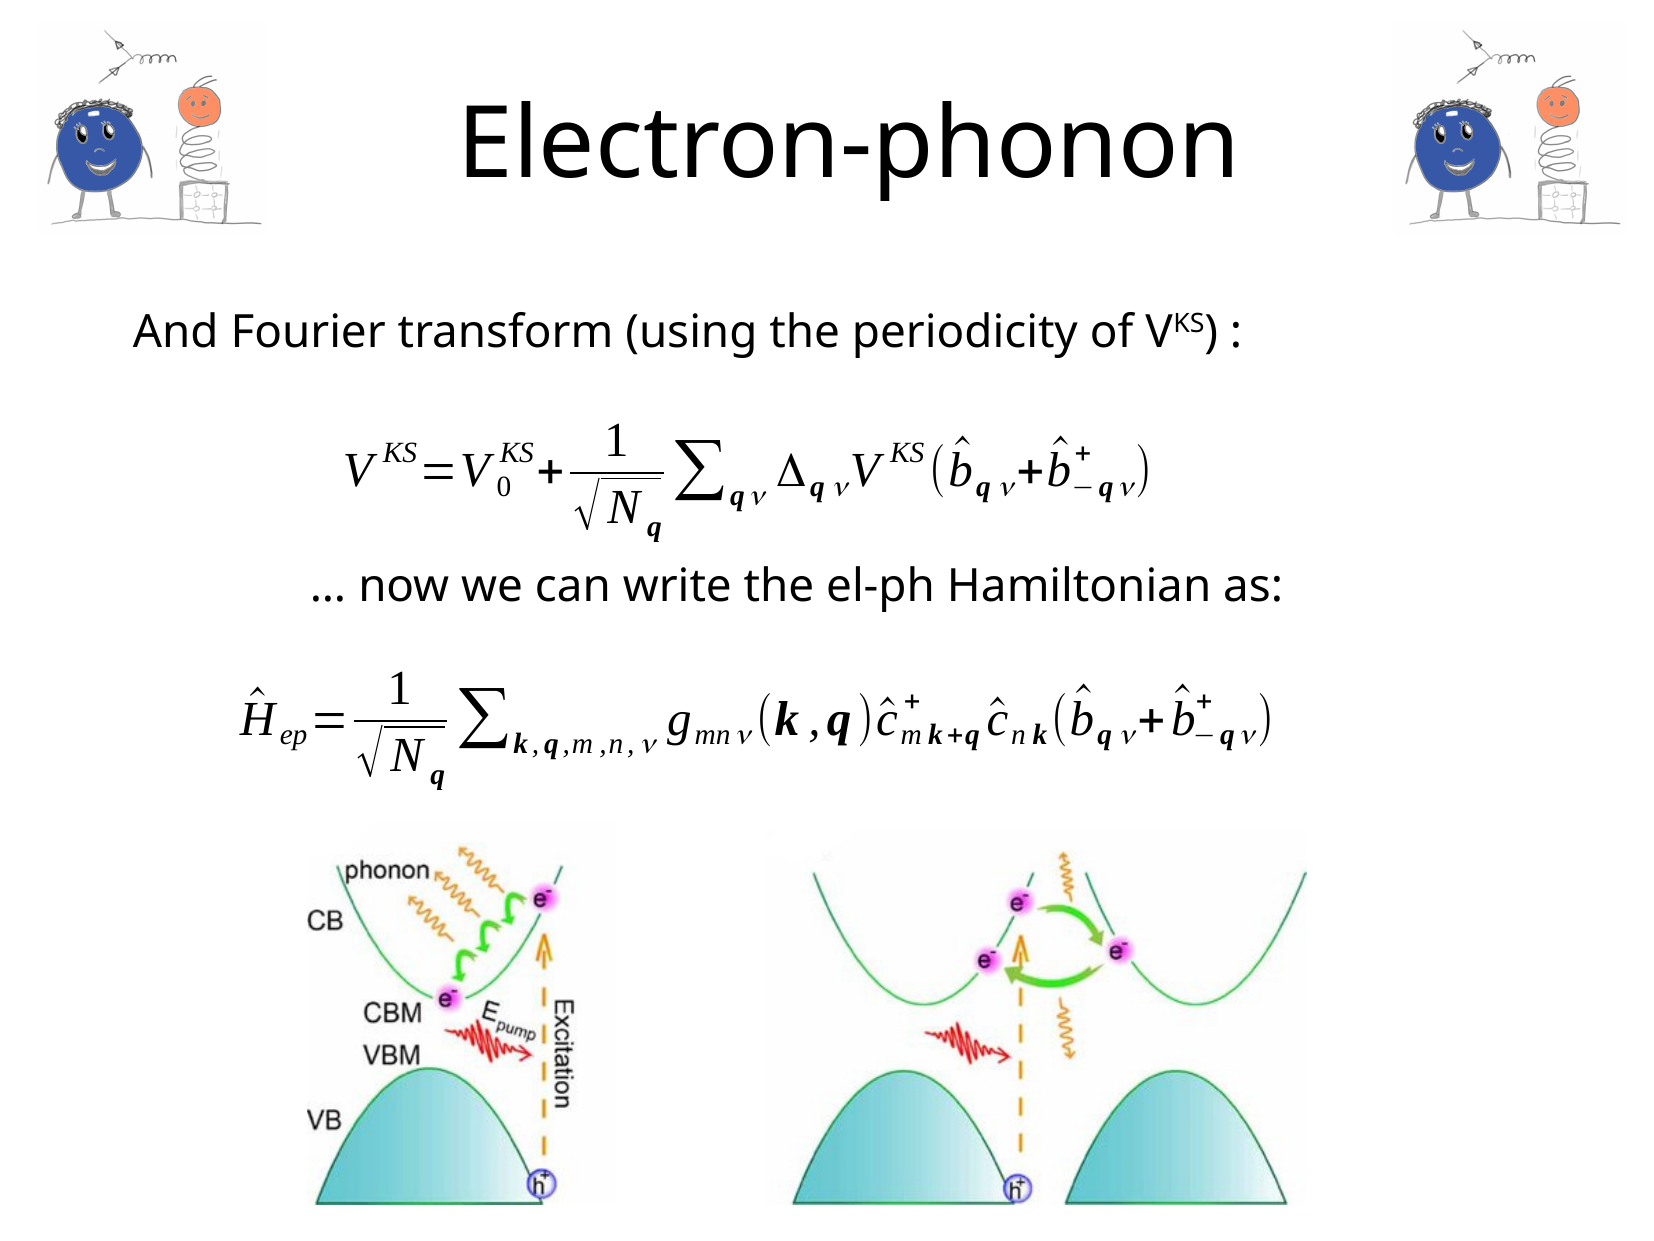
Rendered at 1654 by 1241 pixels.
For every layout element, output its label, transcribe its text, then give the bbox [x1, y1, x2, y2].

title Electron-phonon [377, 0, 1347, 314]
chart [330, 413, 1165, 542]
picture [1393, 22, 1626, 237]
text_box And Fourier transform (using the periodicity of VKS) : [118, 291, 1288, 378]
picture [767, 828, 1307, 1205]
chart [224, 661, 1287, 790]
picture [35, 22, 267, 237]
text_box … now we can write the el-ph Hamiltonian as: [295, 545, 1465, 633]
picture [307, 820, 615, 1205]
